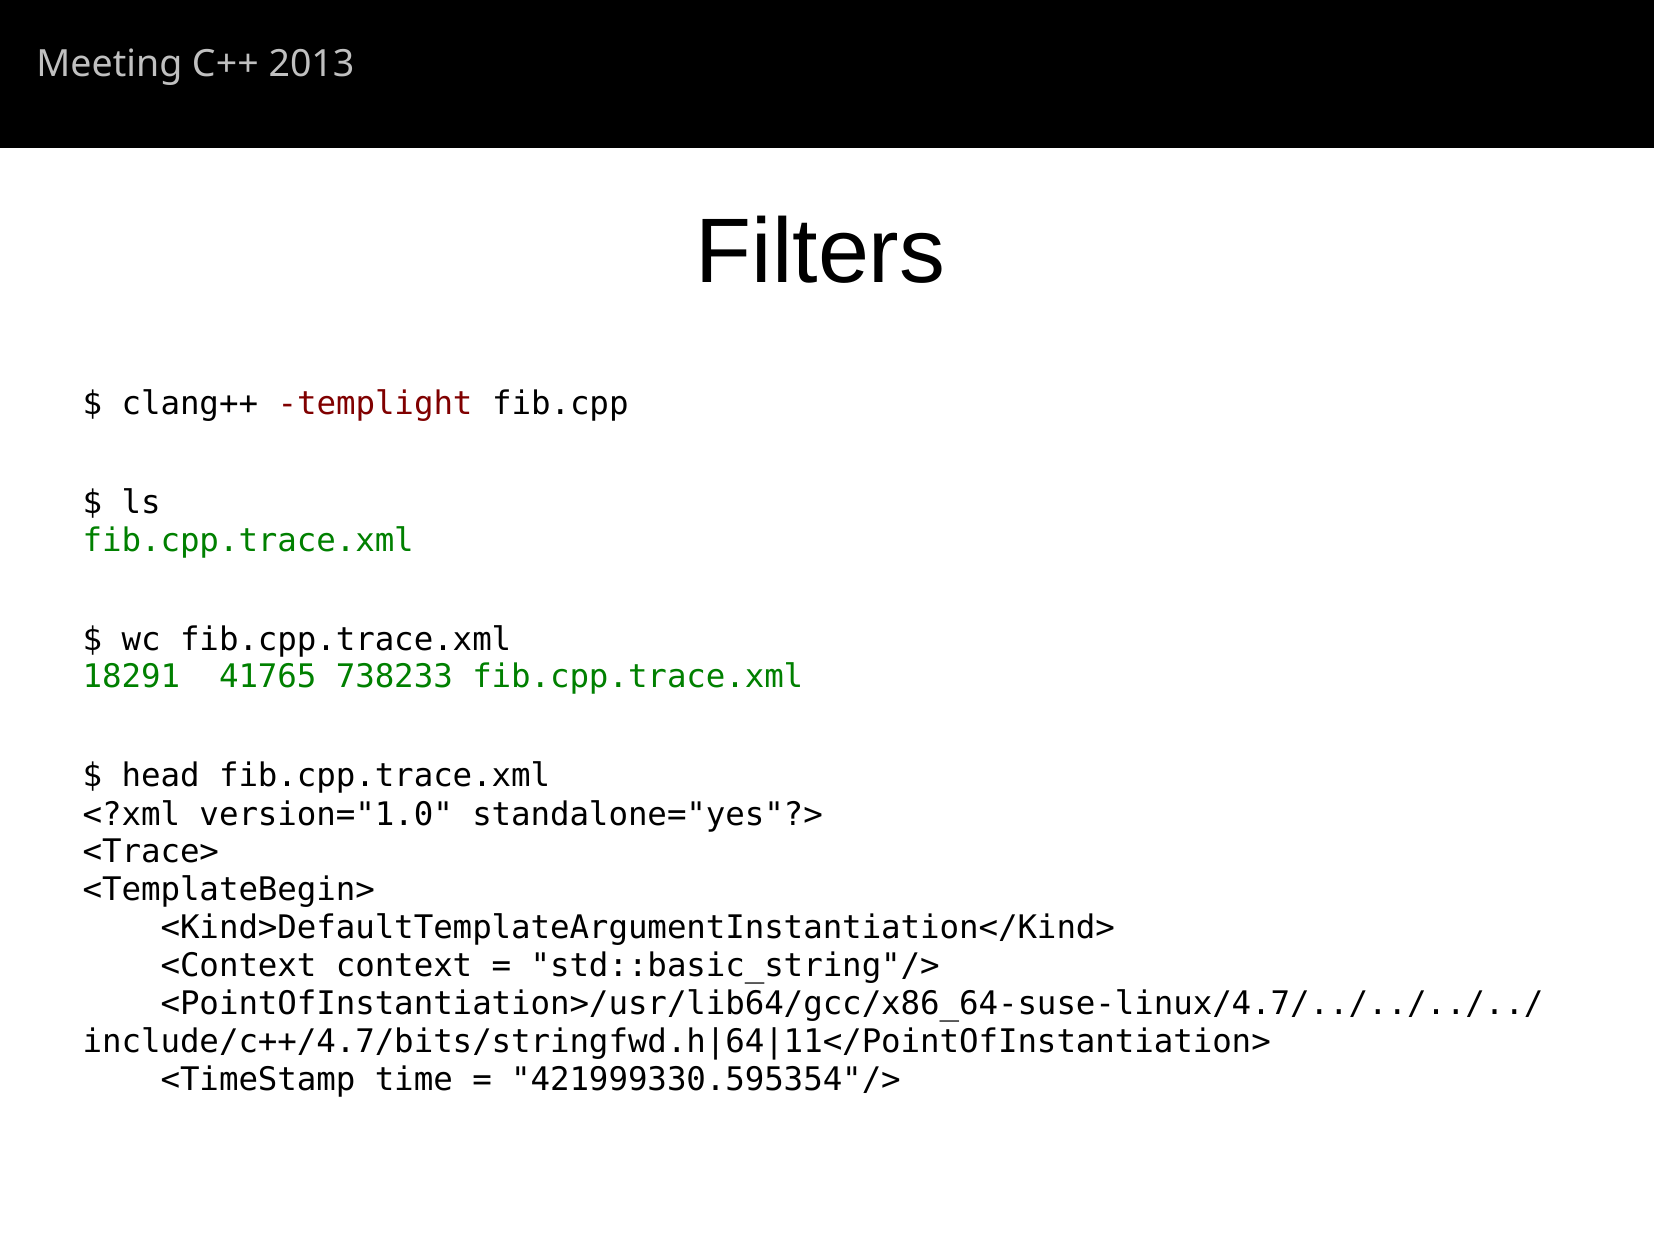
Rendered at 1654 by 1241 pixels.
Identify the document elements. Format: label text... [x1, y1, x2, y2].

title Filters [76, 147, 1565, 355]
list $ clang++ -templight fib.cpp $ ls fib.cpp.trace.xml $ wc fib.cpp.trace.xml 18291 41765 738233 fib.cpp.trace.xml $ head fib.cpp.trace.xml <?xml version="1.0" standalone="yes"?> <Trace> <TemplateBegin> <Kind>DefaultTemplateArgumentInstantiation</Kind> <Context context = "std::basic_string"/> <PointOfInstantiation>/usr/lib64/gcc/x86_64-suse-linux/4.7/../../../../include/c++/4.7/bits/stringfwd.h|64|11</PointOfInstantiation> <TimeStamp time = "421999330.595354"/> [82, 383, 1654, 1104]
